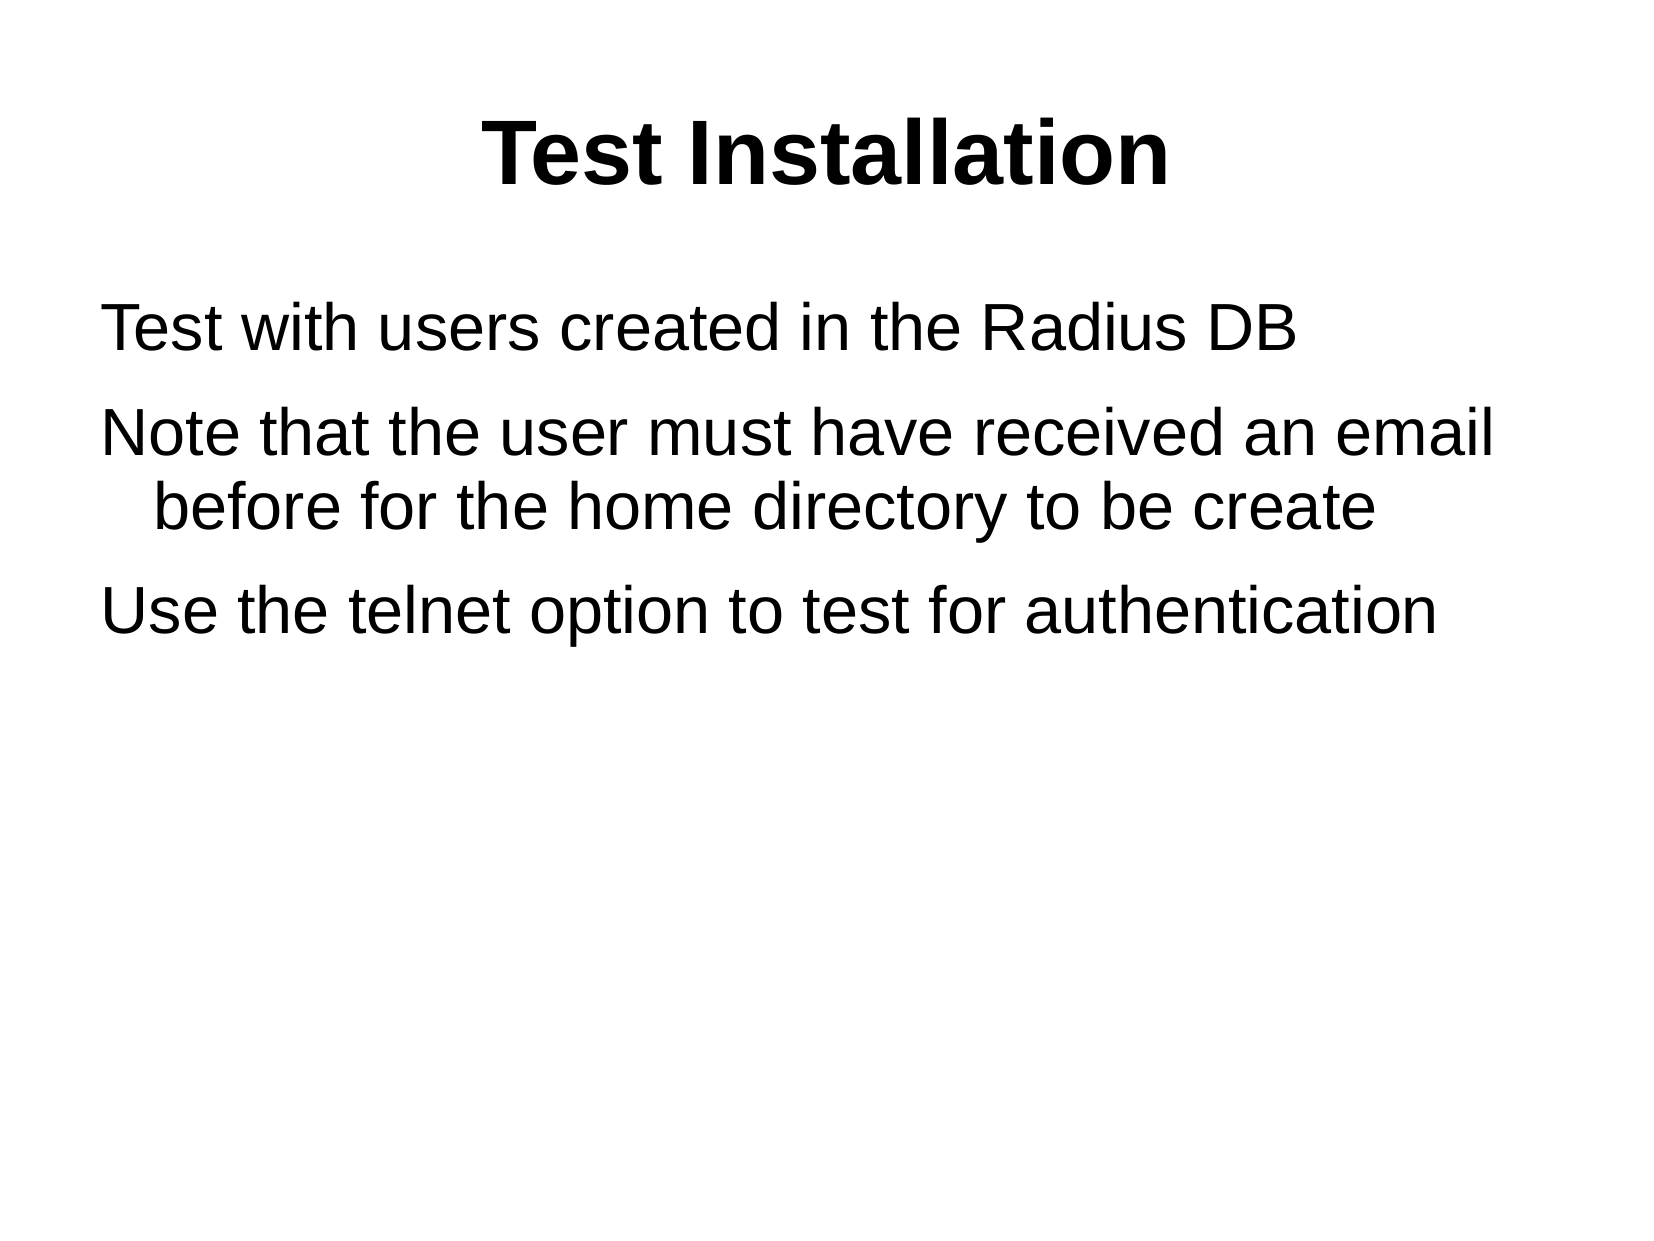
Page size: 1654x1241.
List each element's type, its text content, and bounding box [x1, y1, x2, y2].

title Test Installation [82, 56, 1571, 250]
list Test with users created in the Radius DB Note that the user must have received an email before for the home directory to be create Use the telnet option to test for authentication [82, 290, 1571, 1109]
